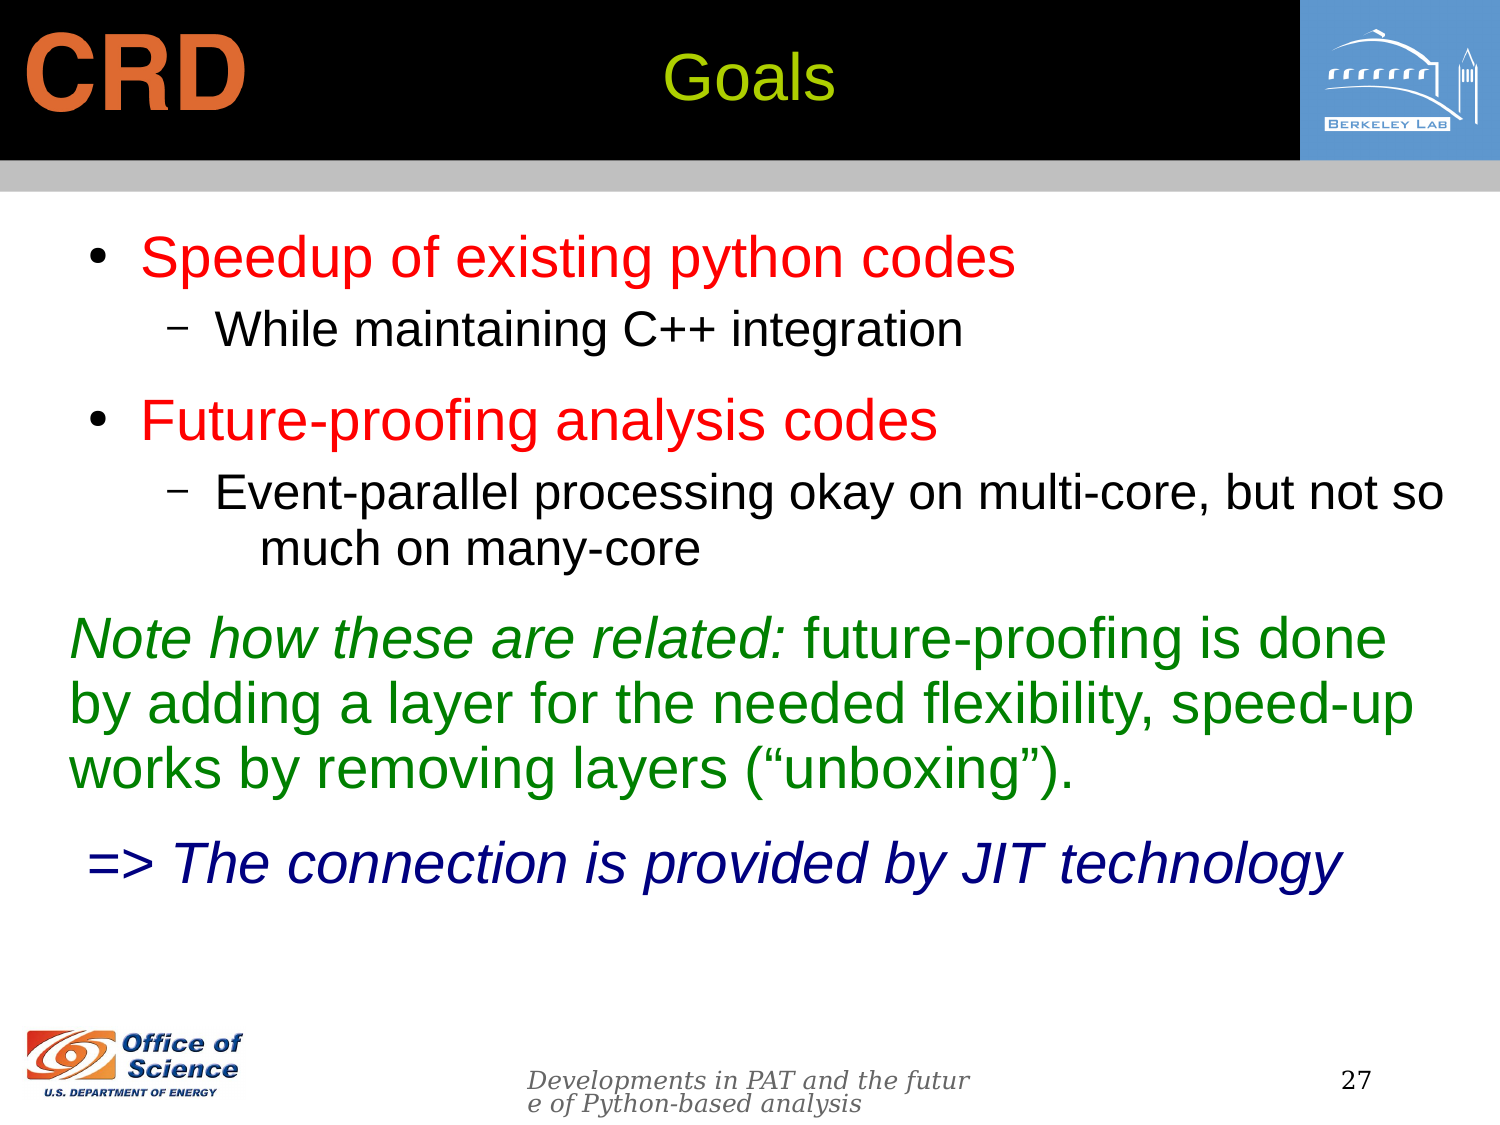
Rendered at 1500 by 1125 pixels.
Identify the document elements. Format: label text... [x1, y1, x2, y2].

picture [22, 1026, 246, 1100]
title Goals [306, 0, 1194, 172]
picture [0, 0, 266, 149]
picture [1300, 0, 1500, 160]
list Speedup of existing python codes While maintaining C++ integration Future-proofing analysis codes Event-parallel processing okay on multi-core, but not so much on many-core Note how these are related: future-proofing is done by adding a layer for the needed flexibility, speed-up works by removing layers (“unboxing”). => The connection is provided by JIT technology [69, 224, 1457, 950]
